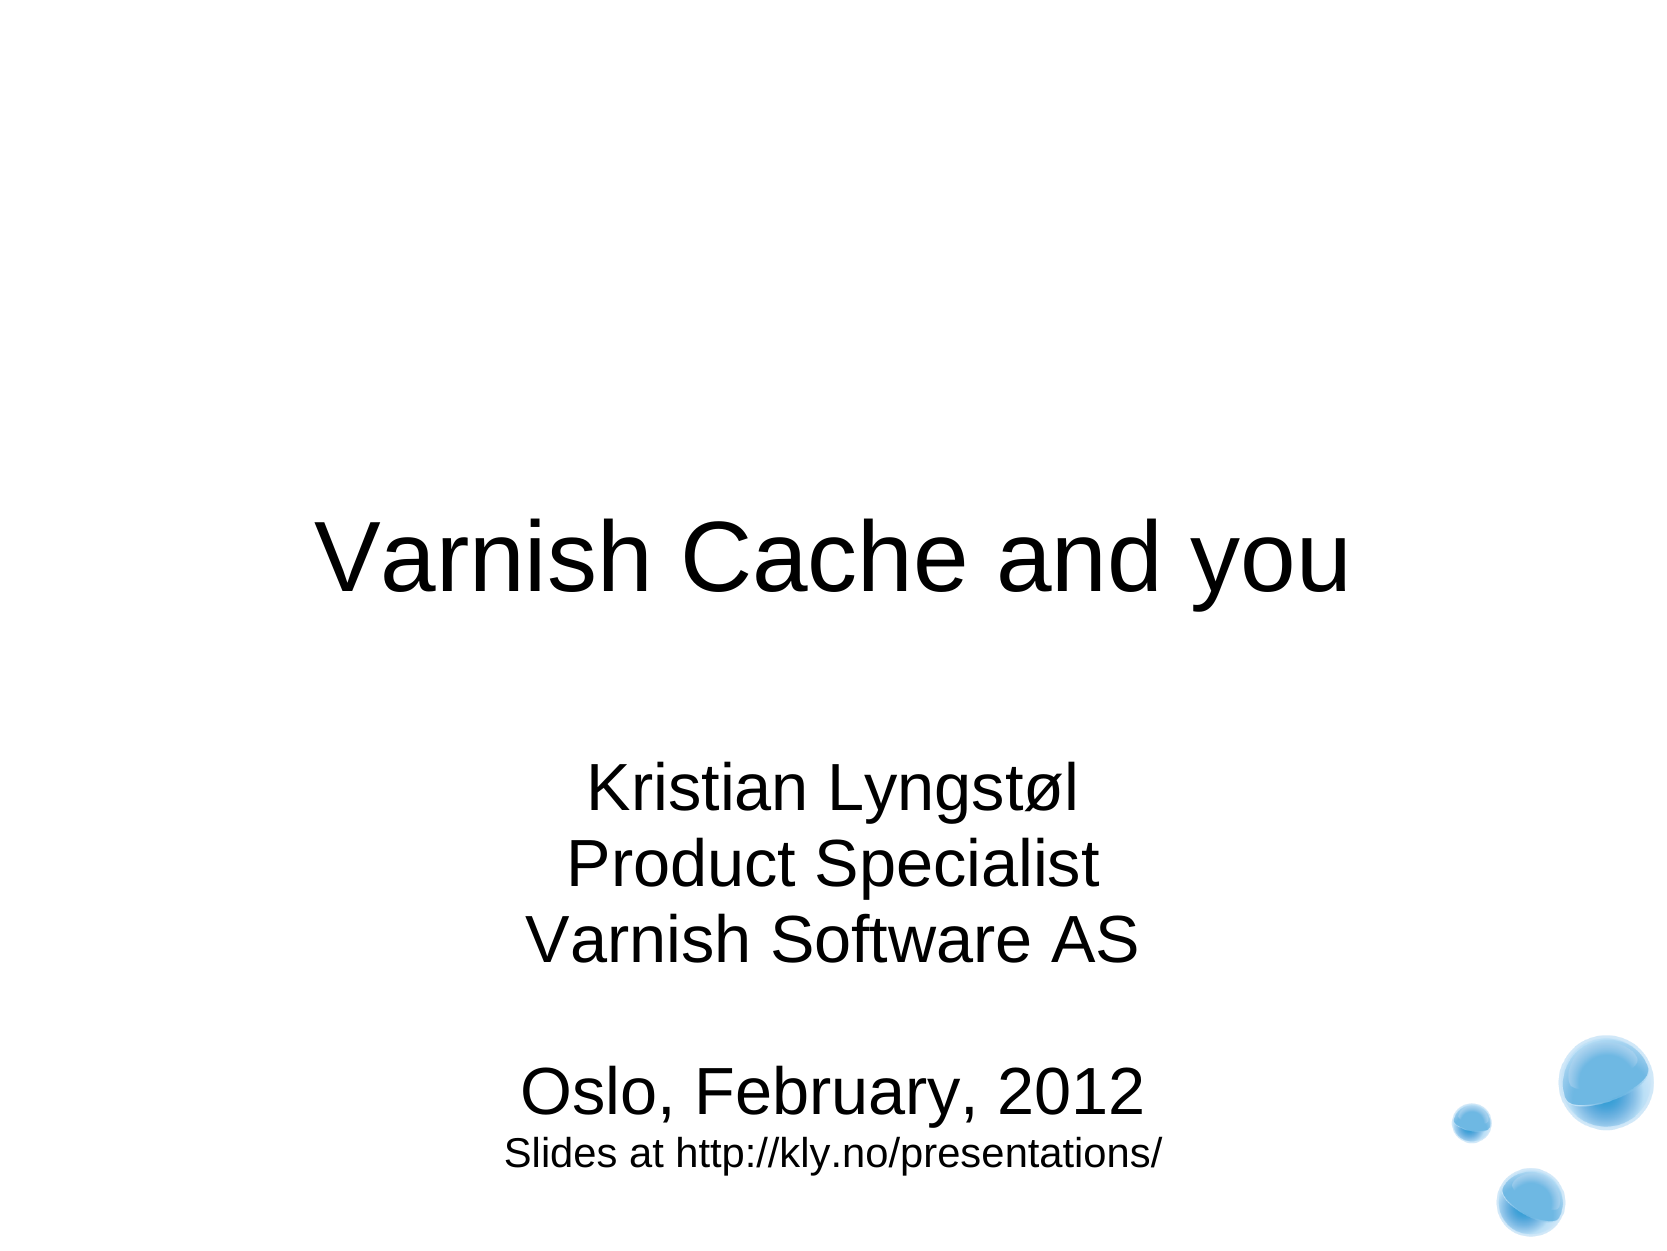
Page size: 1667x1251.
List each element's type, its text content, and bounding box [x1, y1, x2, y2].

title Varnish Cache and you [140, 500, 1527, 701]
picture [1451, 1033, 1654, 1238]
subtitle Kristian Lyngstøl Product Specialist Varnish Software AS Oslo, February, 2012 Slides at http://kly.no/presentations/ [290, 750, 1377, 1178]
